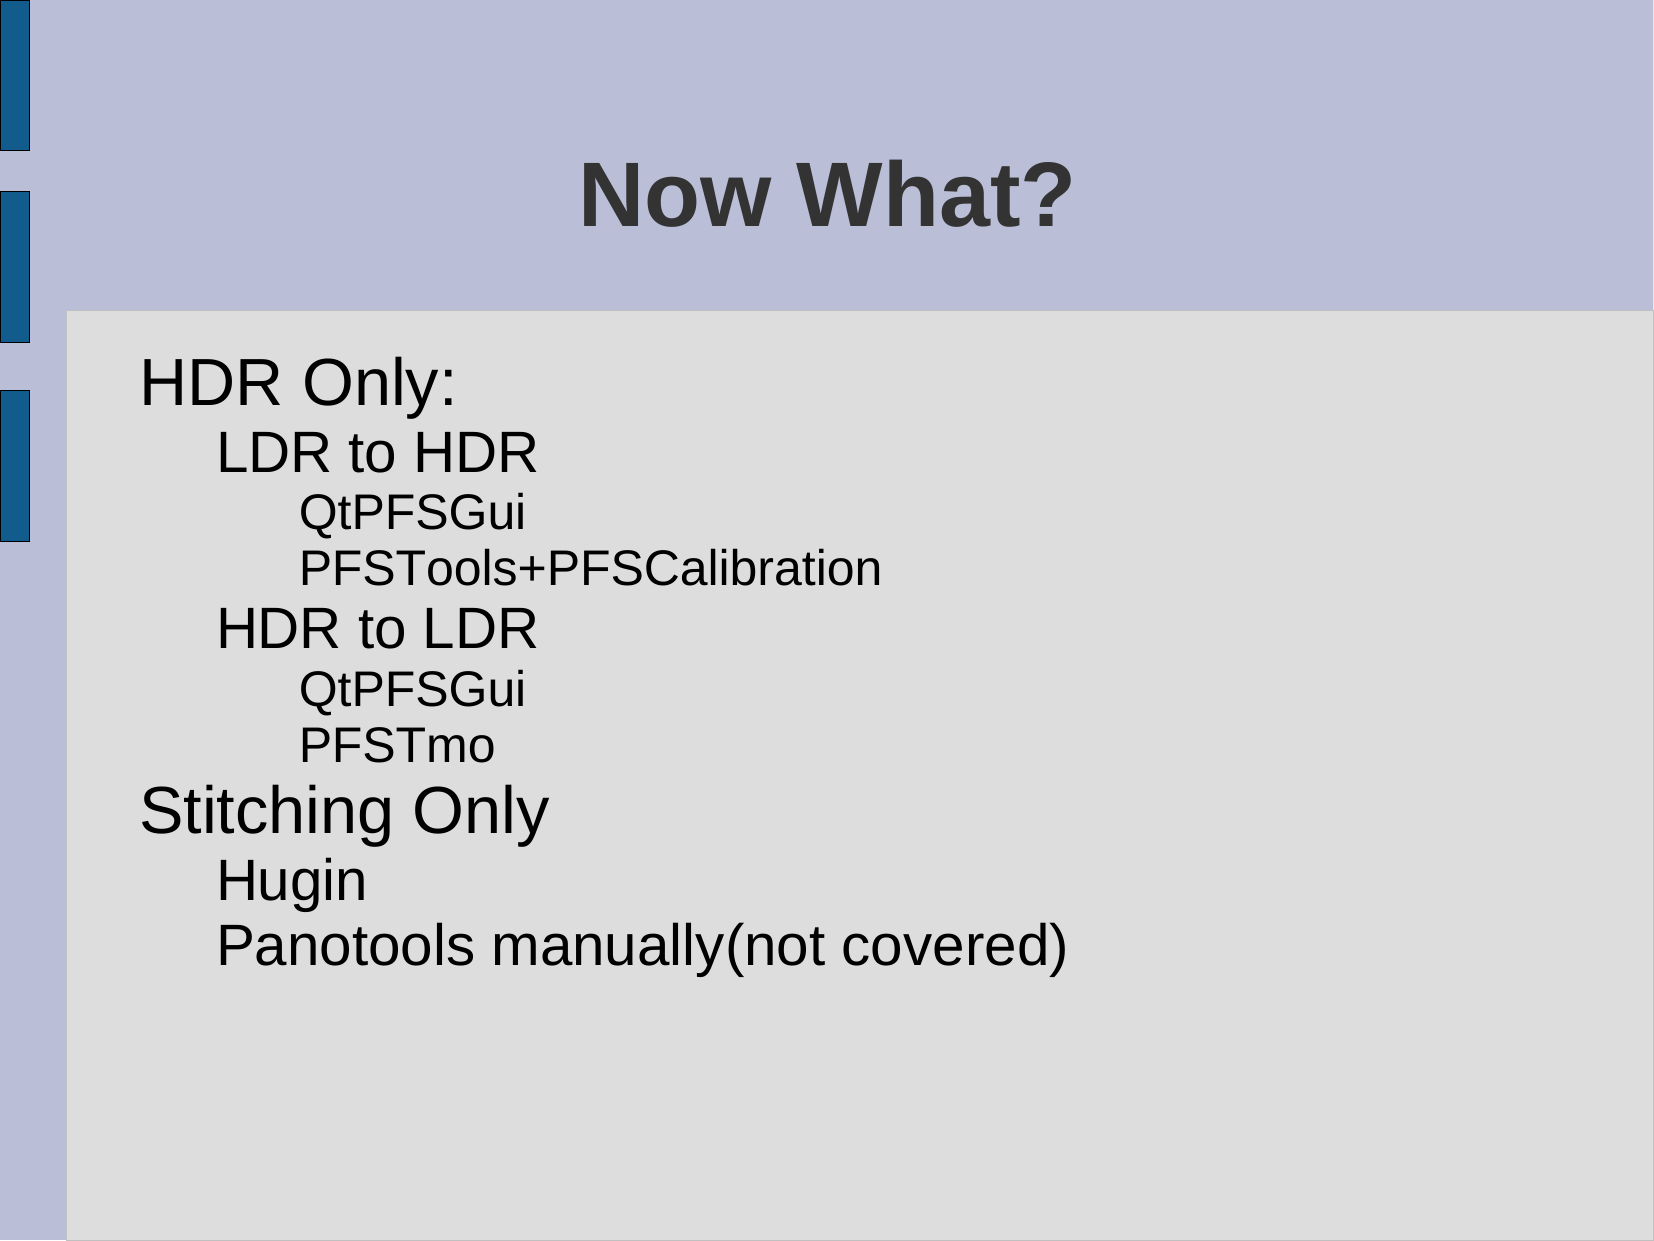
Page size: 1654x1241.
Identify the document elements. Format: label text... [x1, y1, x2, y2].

list HDR Only: LDR to HDR QtPFSGui PFSTools+PFSCalibration HDR to LDR QtPFSGui PFSTmo Stitching Only Hugin Panotools manually(not covered) [121, 344, 1534, 1127]
title Now What? [121, 91, 1534, 299]
